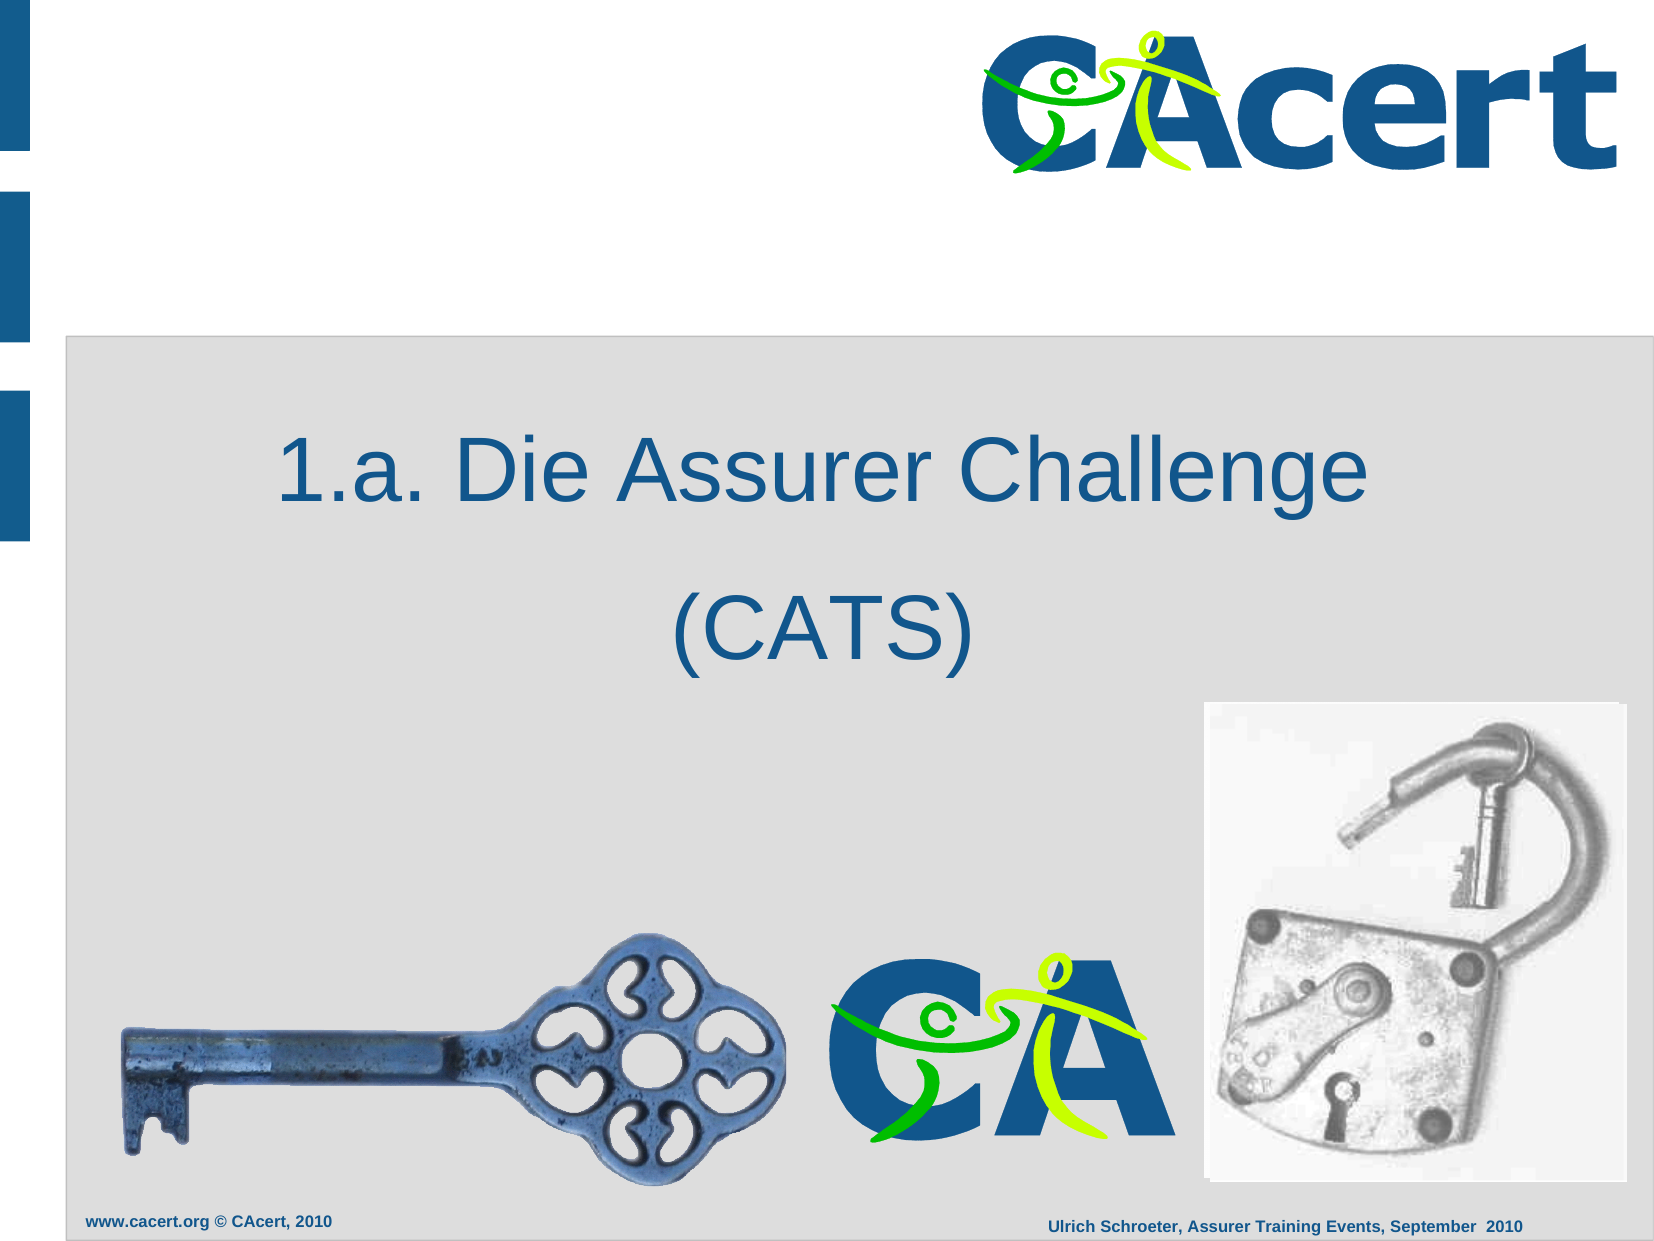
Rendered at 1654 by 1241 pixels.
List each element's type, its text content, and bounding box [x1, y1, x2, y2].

picture [1204, 702, 1627, 1182]
picture [106, 915, 800, 1203]
picture [826, 950, 1177, 1145]
title 1.a. Die Assurer Challenge (CATS) [118, 363, 1530, 680]
